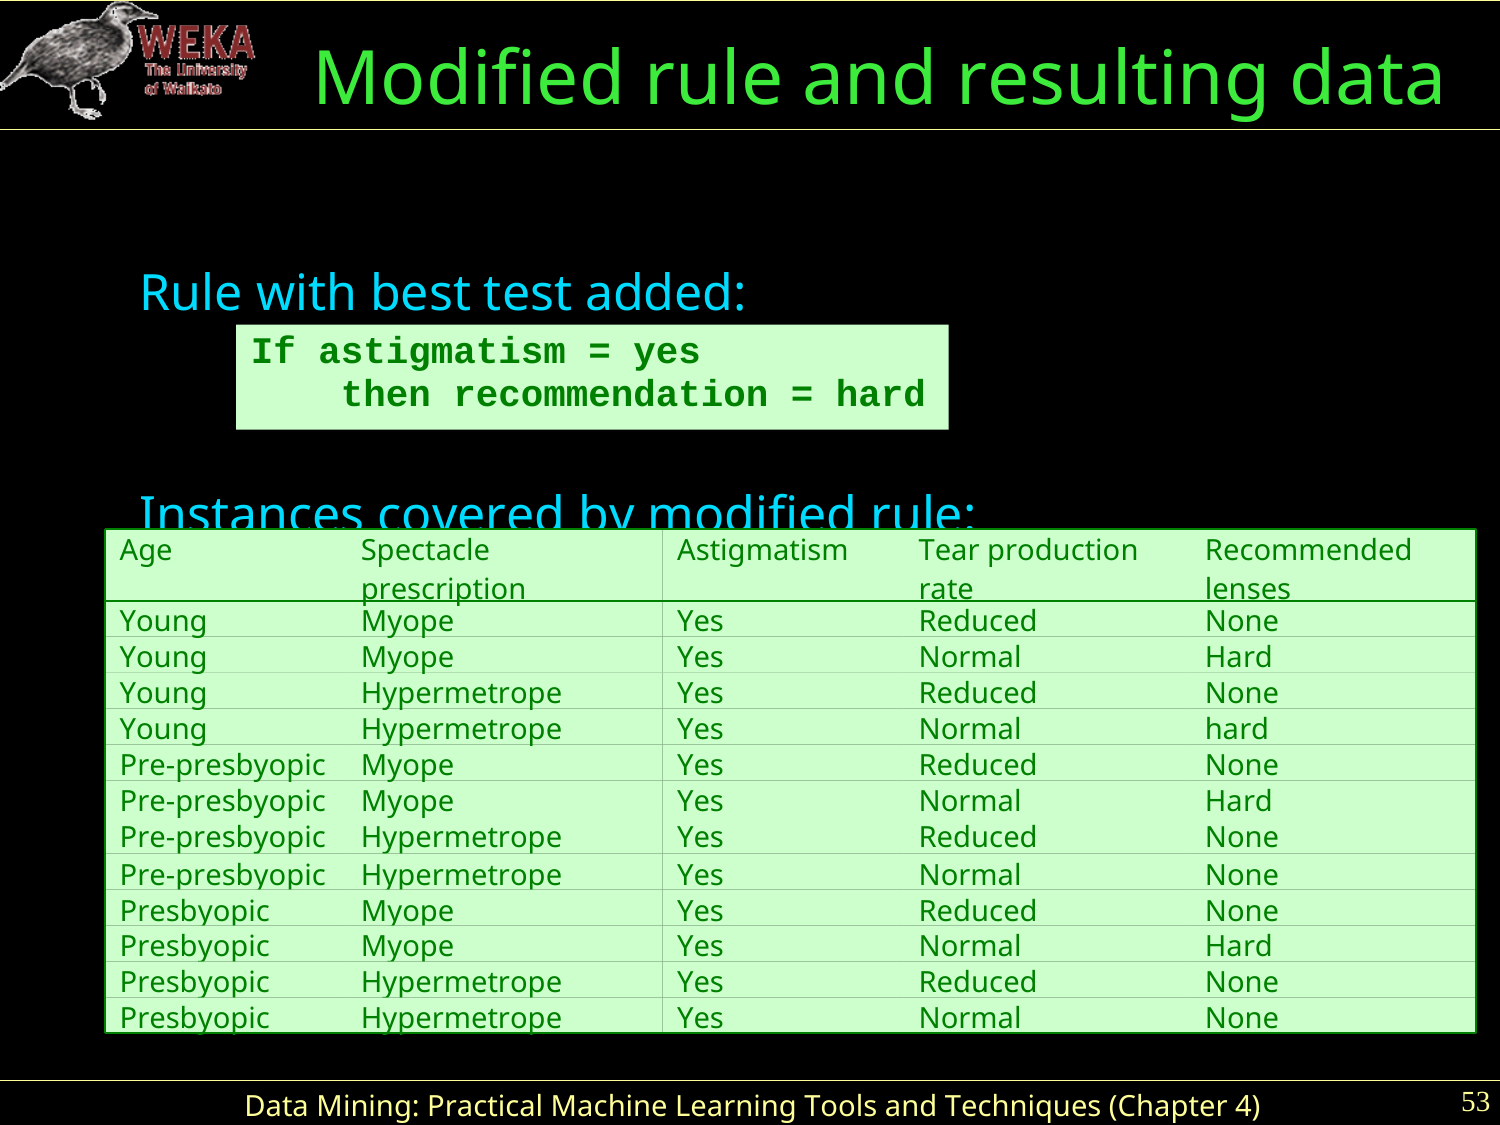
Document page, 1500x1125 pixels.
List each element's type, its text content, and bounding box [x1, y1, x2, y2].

text_box hard [1191, 709, 1475, 745]
text_box Pre-presbyopic [106, 745, 347, 781]
text_box Yes [663, 709, 904, 745]
text_box Pre-presbyopic [106, 853, 347, 889]
text_box None [1191, 853, 1475, 889]
text_box Yes [663, 637, 904, 673]
text_box Yes [663, 817, 904, 853]
text_box Young [193, 617, 202, 629]
text_box Presbyopic [106, 925, 347, 961]
text_box Reduced [904, 889, 1191, 925]
text_box Hypermetrope [347, 817, 663, 853]
text_box Recommended lenses [1191, 530, 1475, 600]
picture [0, 1, 266, 129]
text_box Myope [424, 942, 433, 954]
text_box Reduced [904, 817, 1191, 853]
text_box Reduced [904, 745, 1191, 781]
text_box Myope [424, 653, 433, 665]
text_box Myope [347, 925, 663, 961]
text_box Pre-presbyopic [106, 817, 347, 853]
text_box Normal [904, 925, 1191, 961]
text_box Myope [347, 781, 663, 817]
text_box None [1191, 817, 1475, 853]
text_box Myope [424, 907, 433, 919]
text_box Reduced [904, 602, 1191, 637]
text_box Young [106, 637, 347, 673]
text_box Young [193, 725, 202, 737]
text_box Young [106, 673, 347, 709]
text_box Young [193, 689, 202, 701]
text_box None [1191, 961, 1475, 997]
text_box Astigmatism [663, 530, 904, 600]
text_box Normal [904, 781, 1191, 817]
text_box Myope [424, 617, 433, 629]
text_box Young [106, 709, 347, 745]
text_box Spectacle prescription [347, 530, 663, 600]
text_box Hypermetrope [347, 961, 663, 997]
text_box Normal [904, 997, 1191, 1032]
text_box Hypermetrope [347, 709, 663, 745]
text_box Hypermetrope [347, 853, 663, 889]
text_box None [1191, 997, 1475, 1032]
text_box If astigmatism = yes then recommendation = hard [236, 324, 949, 430]
text_box Normal [904, 637, 1191, 673]
text_box Normal [904, 853, 1191, 889]
text_box Myope [347, 637, 663, 673]
text_box Yes [663, 961, 904, 997]
text_box None [1191, 673, 1475, 709]
text_box Pre-presbyopic [106, 781, 347, 817]
text_box Reduced [904, 673, 1191, 709]
text_box Age [106, 530, 347, 600]
text_box Myope [347, 889, 663, 925]
text_box Presbyopic [106, 889, 347, 925]
text_box None [1191, 745, 1475, 781]
text_box Presbyopic [106, 961, 347, 997]
text_box Yes [663, 781, 904, 817]
text_box Yes [663, 925, 904, 961]
text_box Presbyopic [106, 997, 347, 1032]
text_box Young [106, 602, 347, 637]
text_box Hypermetrope [347, 997, 663, 1032]
text_box Rule with best test added: Instances covered by modified rule: [124, 249, 1363, 528]
text_box None [1191, 889, 1475, 925]
text_box Hard [1191, 781, 1475, 817]
text_box Myope [424, 797, 433, 809]
text_box Yes [663, 853, 904, 889]
text_box Normal [904, 709, 1191, 745]
text_box Yes [663, 673, 904, 709]
text_box Yes [663, 889, 904, 925]
text_box Hypermetrope [347, 673, 663, 709]
text_box Yes [663, 602, 904, 637]
text_box Hard [1191, 925, 1475, 961]
text_box Reduced [904, 961, 1191, 997]
title Modified rule and resulting data [297, 16, 1500, 178]
text_box None [1191, 602, 1475, 637]
text_box Hard [1191, 637, 1475, 673]
text_box Myope [347, 745, 663, 781]
text_box Myope [424, 761, 433, 773]
text_box Myope [347, 602, 663, 637]
text_box Young [193, 653, 202, 665]
text_box Yes [663, 997, 904, 1032]
text_box Tear production rate [904, 530, 1191, 600]
text_box Yes [663, 745, 904, 781]
